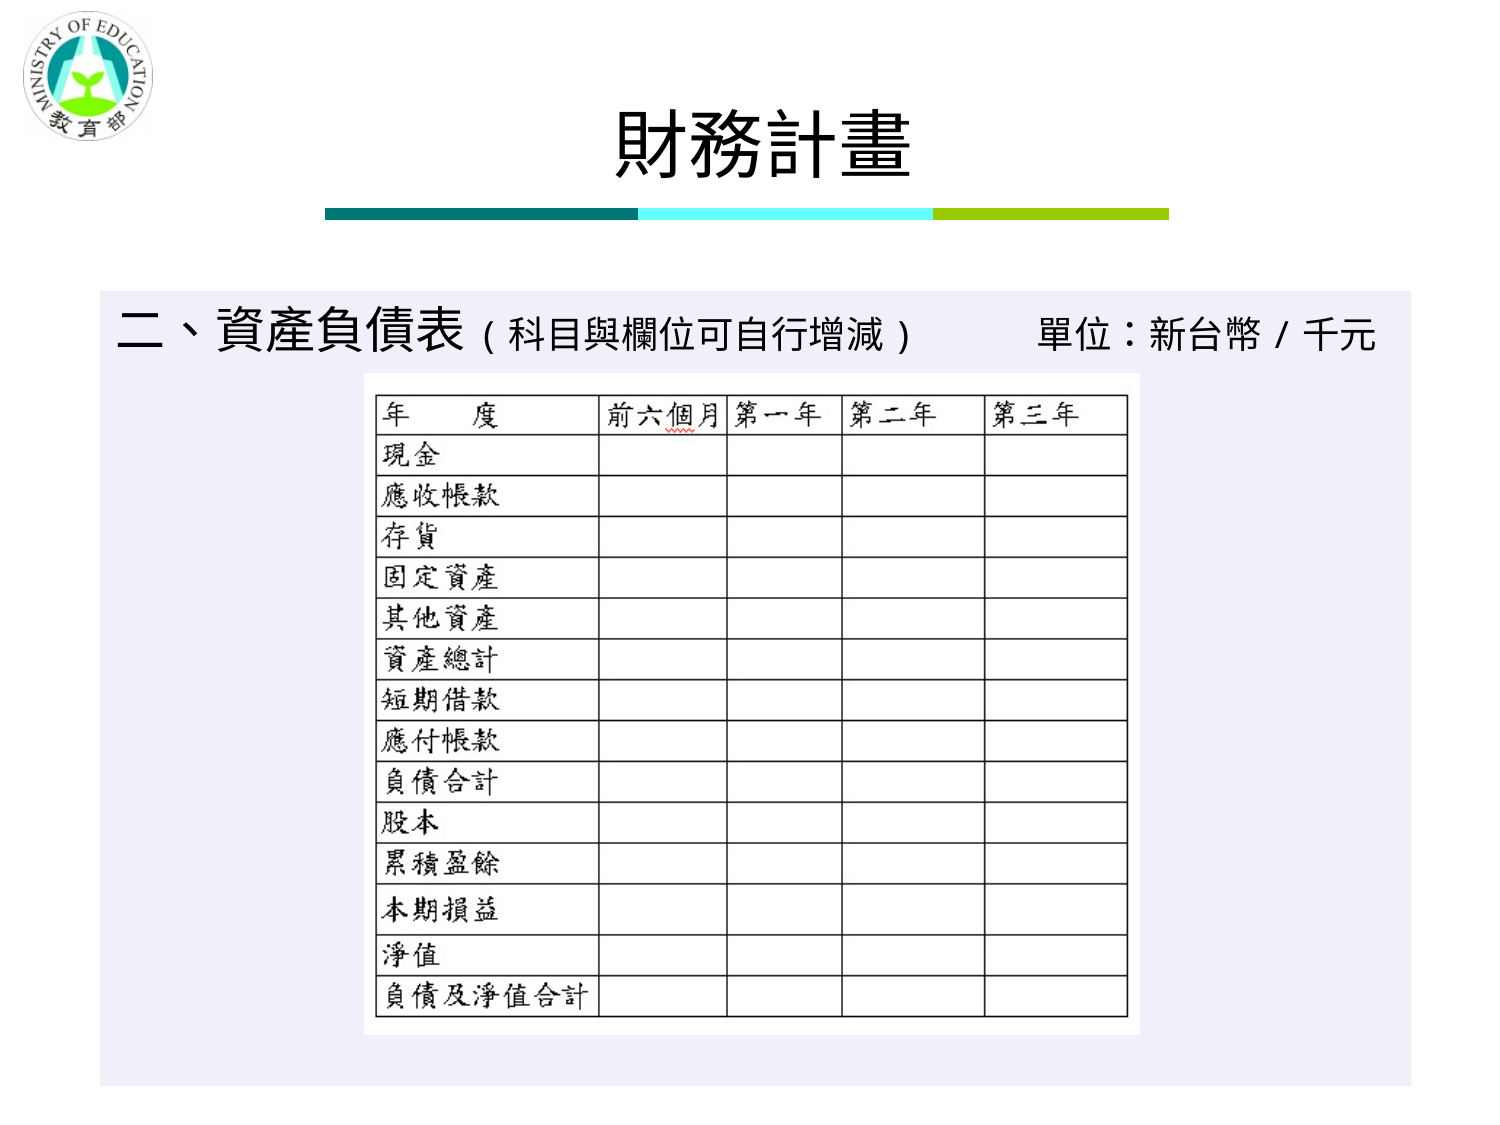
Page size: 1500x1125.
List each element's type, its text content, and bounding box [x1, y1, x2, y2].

text_box 二、資產負債表(科目與欄位可自行增減) 單位：新台幣/千元 [100, 291, 1411, 1086]
picture [364, 373, 1140, 1035]
text_box 財務計畫 [598, 90, 937, 195]
